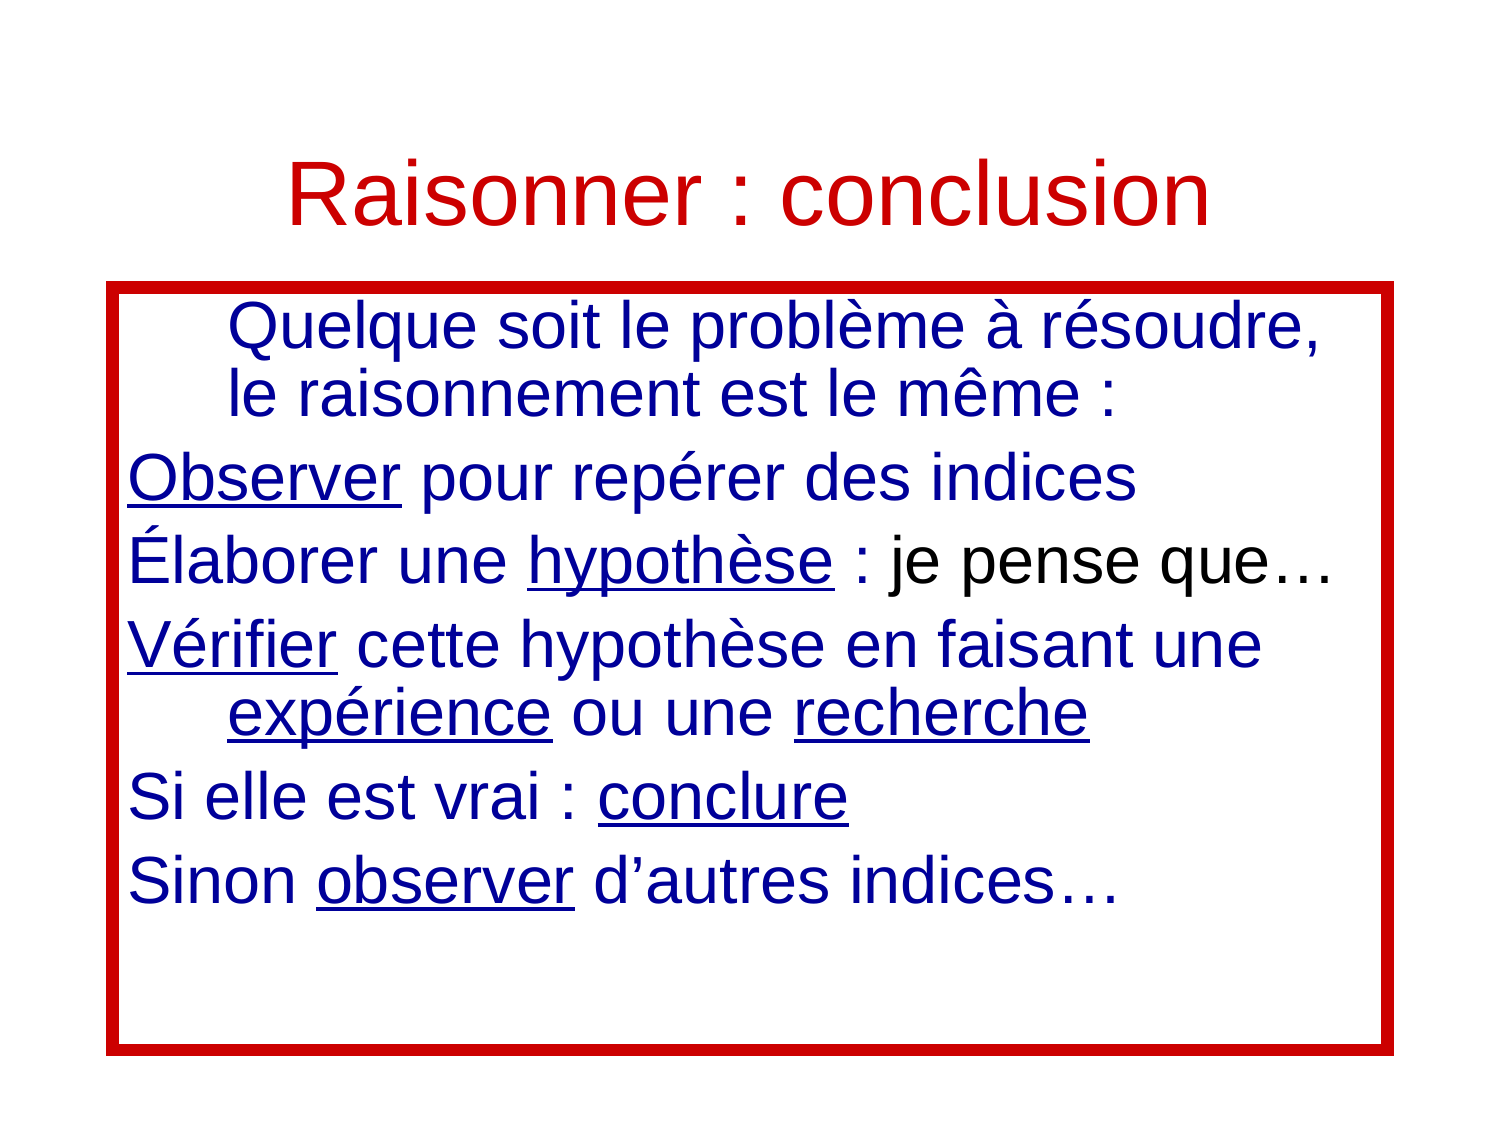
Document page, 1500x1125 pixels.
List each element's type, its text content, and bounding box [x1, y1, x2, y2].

list Quelque soit le problème à résoudre, le raisonnement est le même : Observer pour repérer des indices Élaborer une hypothèse : je pense que… Vérifier cette hypothèse en faisant une expérience ou une recherche Si elle est vrai : conclure Sinon observer d’autres indices… [112, 287, 1388, 1051]
title Raisonner : conclusion [112, 99, 1388, 281]
